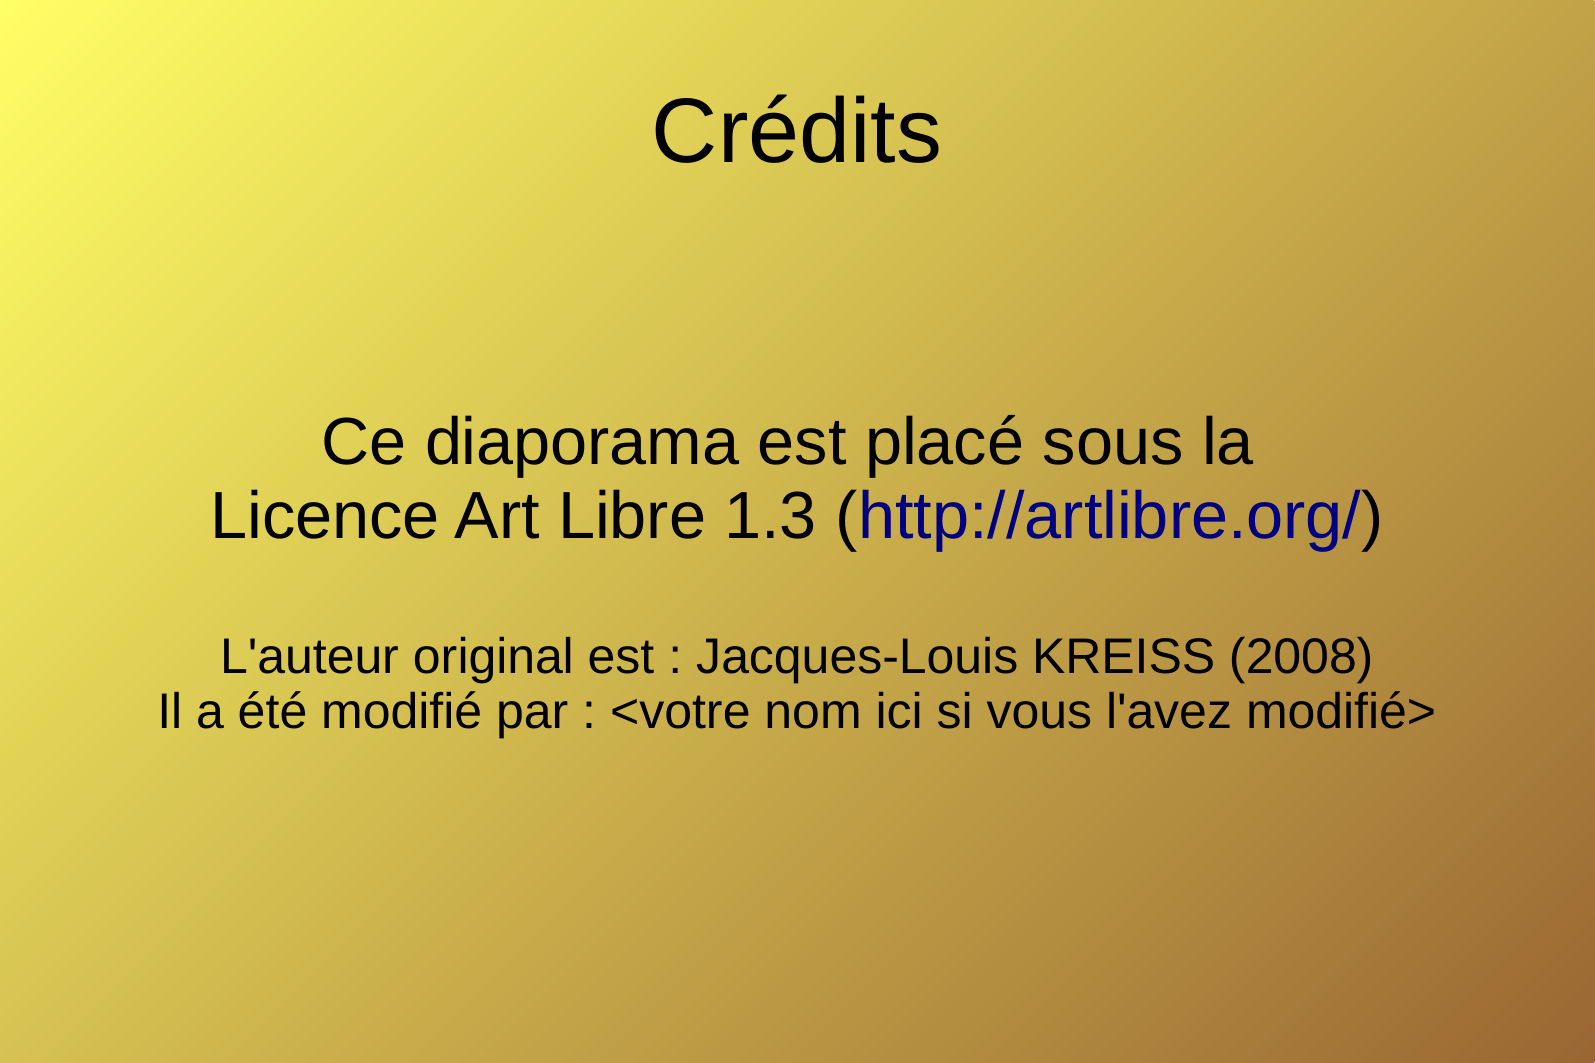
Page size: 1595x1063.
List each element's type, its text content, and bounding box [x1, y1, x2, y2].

title Crédits [79, 49, 1515, 213]
subtitle Ce diaporama est placé sous la Licence Art Libre 1.3 (http://artlibre.org/) L'auteur original est : Jacques-Louis KREISS (2008) Il a été modifié par : <votre nom ici si vous l'avez modifié> [79, 256, 1515, 943]
